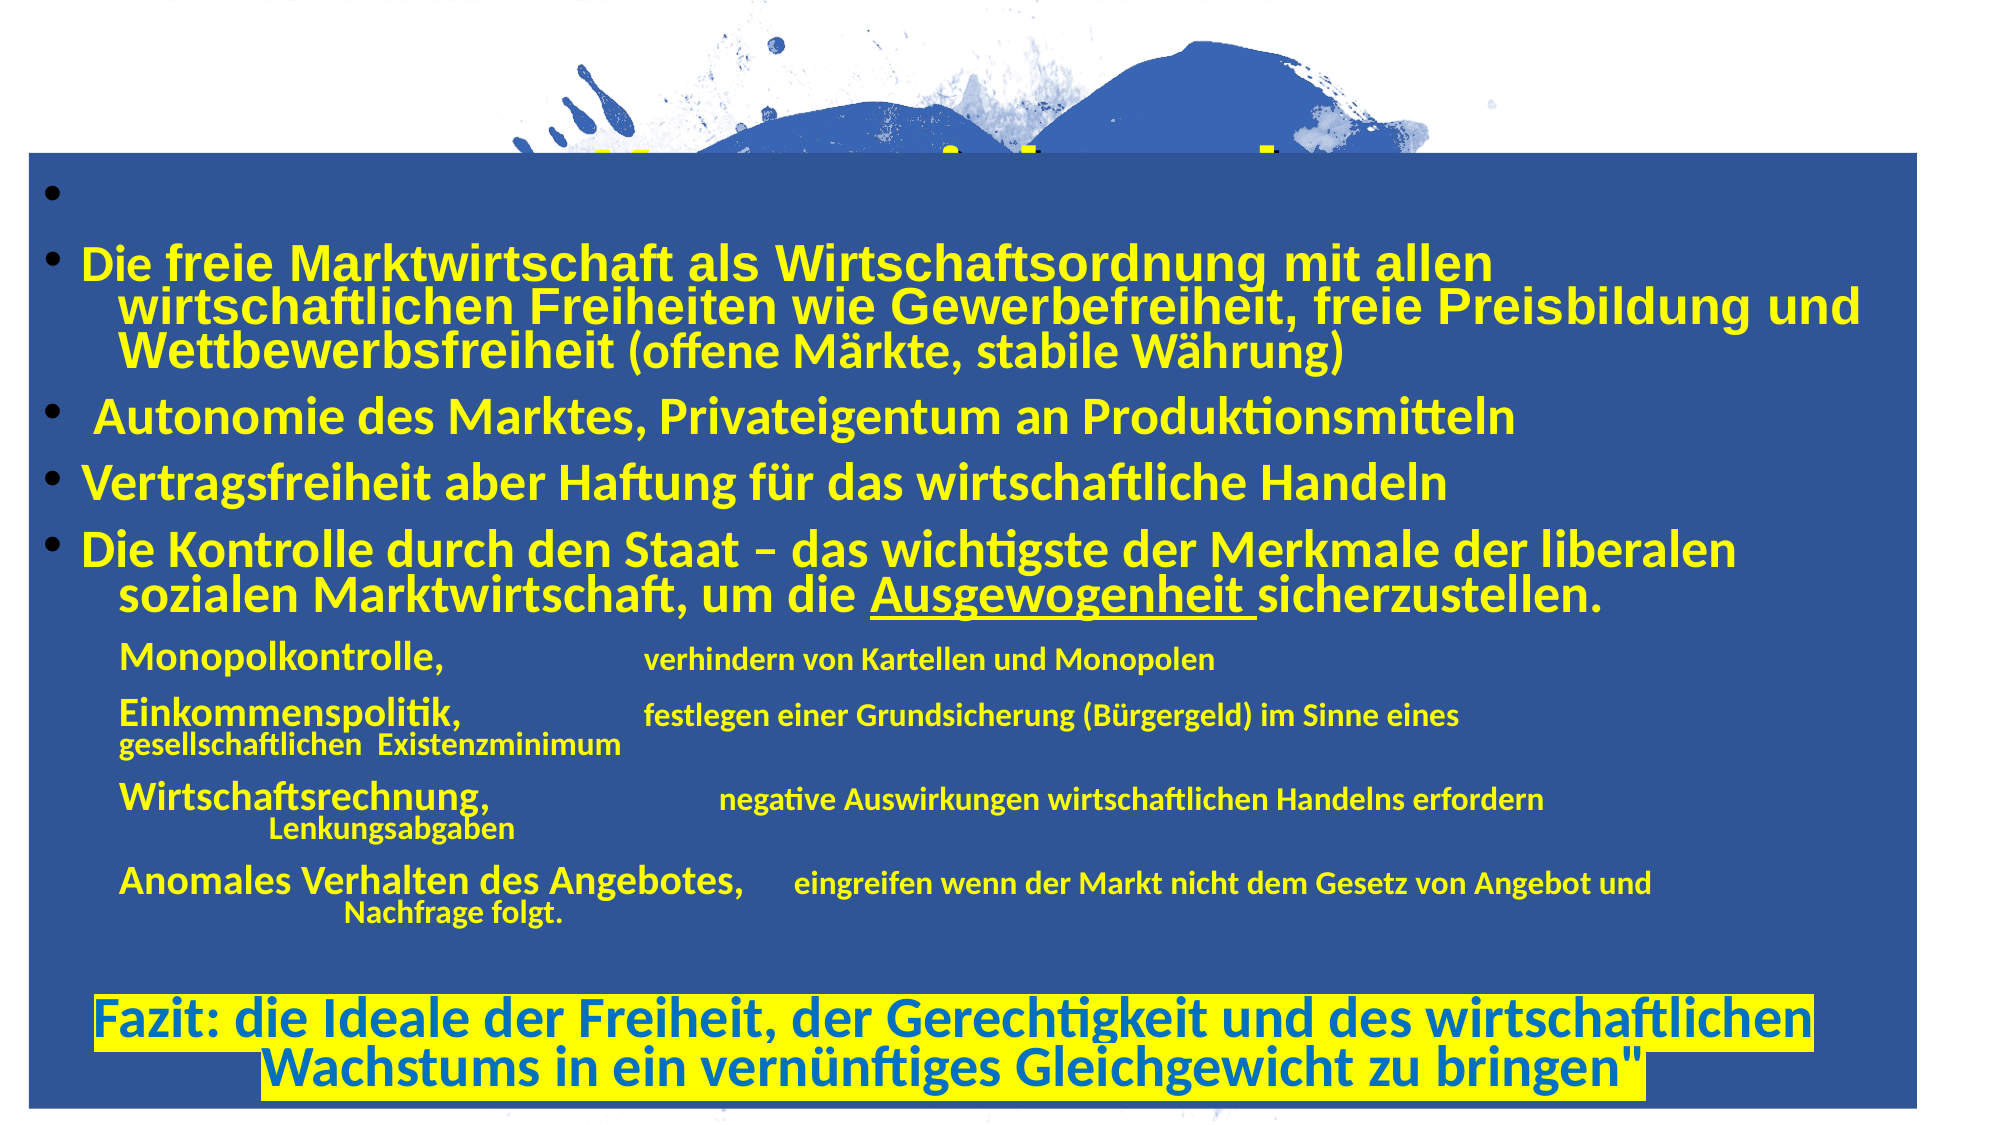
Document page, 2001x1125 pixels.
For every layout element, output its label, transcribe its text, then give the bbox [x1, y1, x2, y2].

picture [0, 0, 2000, 1125]
title Kennzeichen der „Liberalen Sozialen Marktwirtschaft“ [101, 16, 1917, 152]
list Die freie Marktwirtschaft als Wirtschaftsordnung mit allen wirtschaftlichen Freiheiten wie Gewerbefreiheit, freie Preisbildung und Wettbewerbsfreiheit (offene Märkte, stabile Währung) Autonomie des Marktes, Privateigentum an Produktionsmitteln Vertragsfreiheit aber Haftung für das wirtschaftliche Handeln Die Kontrolle durch den Staat – das wichtigste der Merkmale der liberalen sozialen Marktwirtschaft, um die Ausgewogenheit sicherzustellen. Monopolkontrolle, verhindern von Kartellen und Monopolen Einkommenspolitik, festlegen einer Grundsicherung (Bürgergeld) im Sinne eines gesellschaftlichen Existenzminimum Wirtschaftsrechnung, negative Auswirkungen wirtschaftlichen Handelns erfordern Lenkungsabgaben Anomales Verhalten des Angebotes, eingreifen wenn der Markt nicht dem Gesetz von Angebot und Nachfrage folgt. Fazit: die Ideale der Freiheit, der Gerechtigkeit und des wirtschaftlichen Wachstums in ein vernünftiges Gleichgewicht zu bringen" [28, 152, 1917, 1109]
